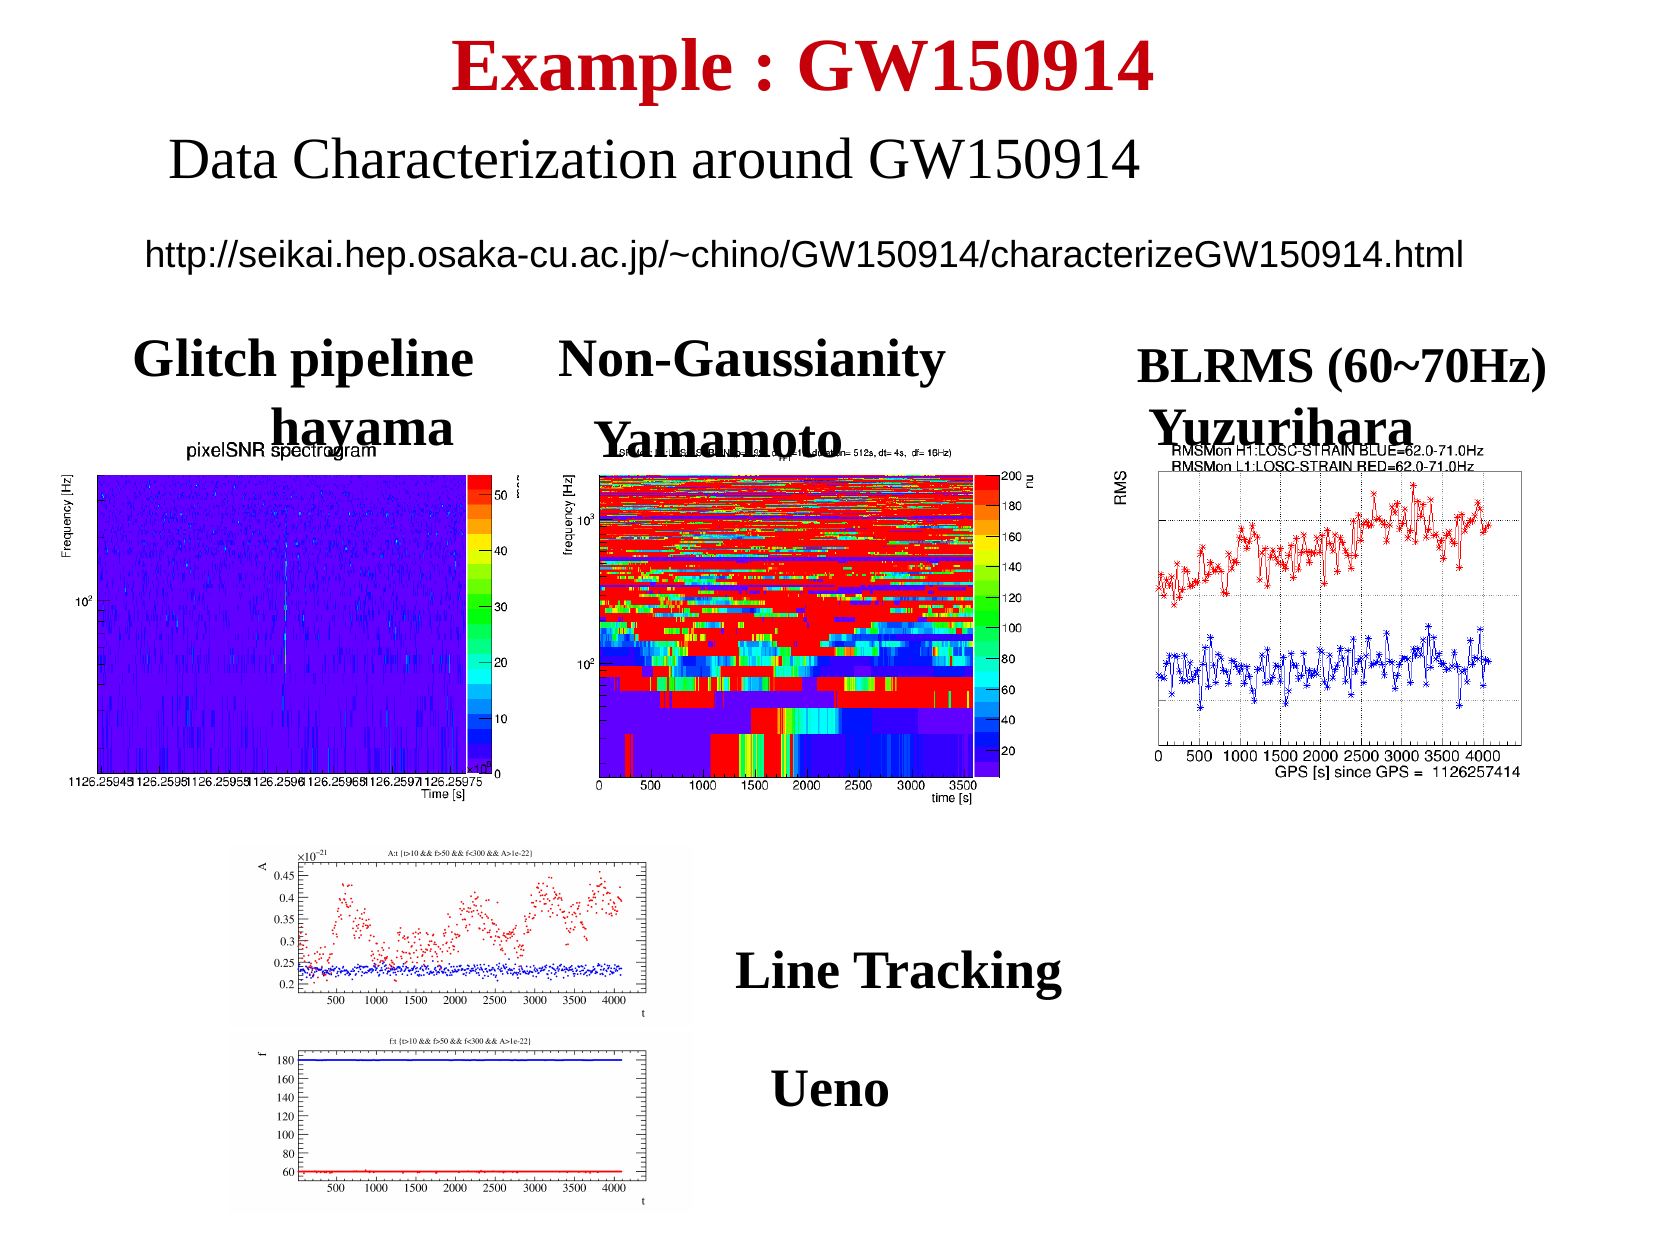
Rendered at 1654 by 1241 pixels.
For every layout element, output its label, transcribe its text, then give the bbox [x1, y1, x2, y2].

text_box Non-Gaussianity [543, 320, 1004, 390]
text_box Yuzurihara [1133, 389, 1512, 461]
picture [224, 841, 697, 1217]
text_box Glitch pipeline [118, 320, 543, 390]
text_box Line Tracking [720, 933, 1182, 1002]
picture [1086, 436, 1569, 780]
picture [18, 437, 1052, 815]
text_box Data Characterization around GW150914 [153, 119, 1252, 251]
text_box BLRMS (60~70Hz) [1122, 330, 1583, 402]
text_box Ueno [755, 1051, 1134, 1123]
title Example : GW150914 [59, 11, 1548, 120]
text_box Yamamoto [578, 401, 1040, 471]
text_box http://seikai.hep.osaka-cu.ac.jp/~chino/GW150914/characterizeGW150914.html [129, 225, 1483, 283]
text_box hayama [255, 389, 544, 459]
